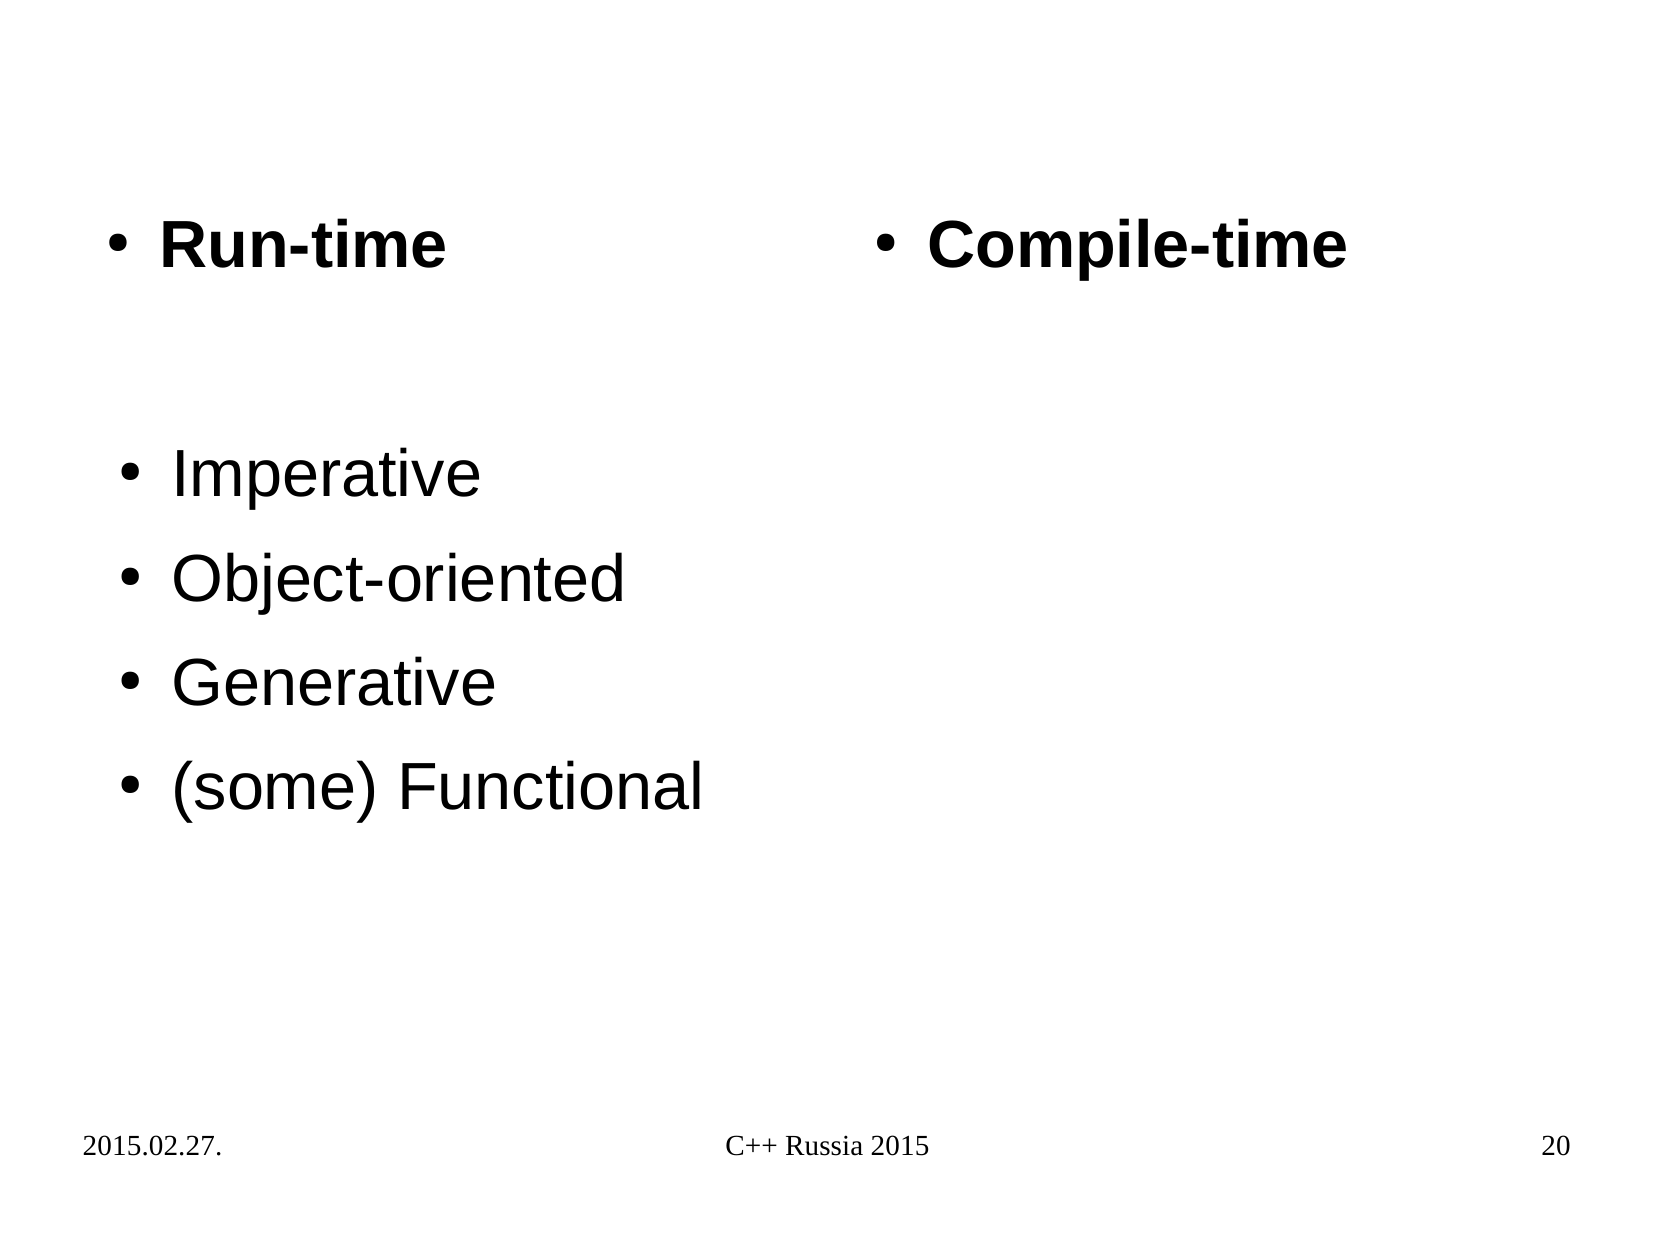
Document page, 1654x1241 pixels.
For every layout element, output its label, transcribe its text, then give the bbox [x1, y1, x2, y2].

list Compile-time [856, 206, 1388, 330]
list Run-time [88, 206, 479, 330]
list Imperative Object-oriented Generative (some) Functional [100, 436, 827, 1152]
